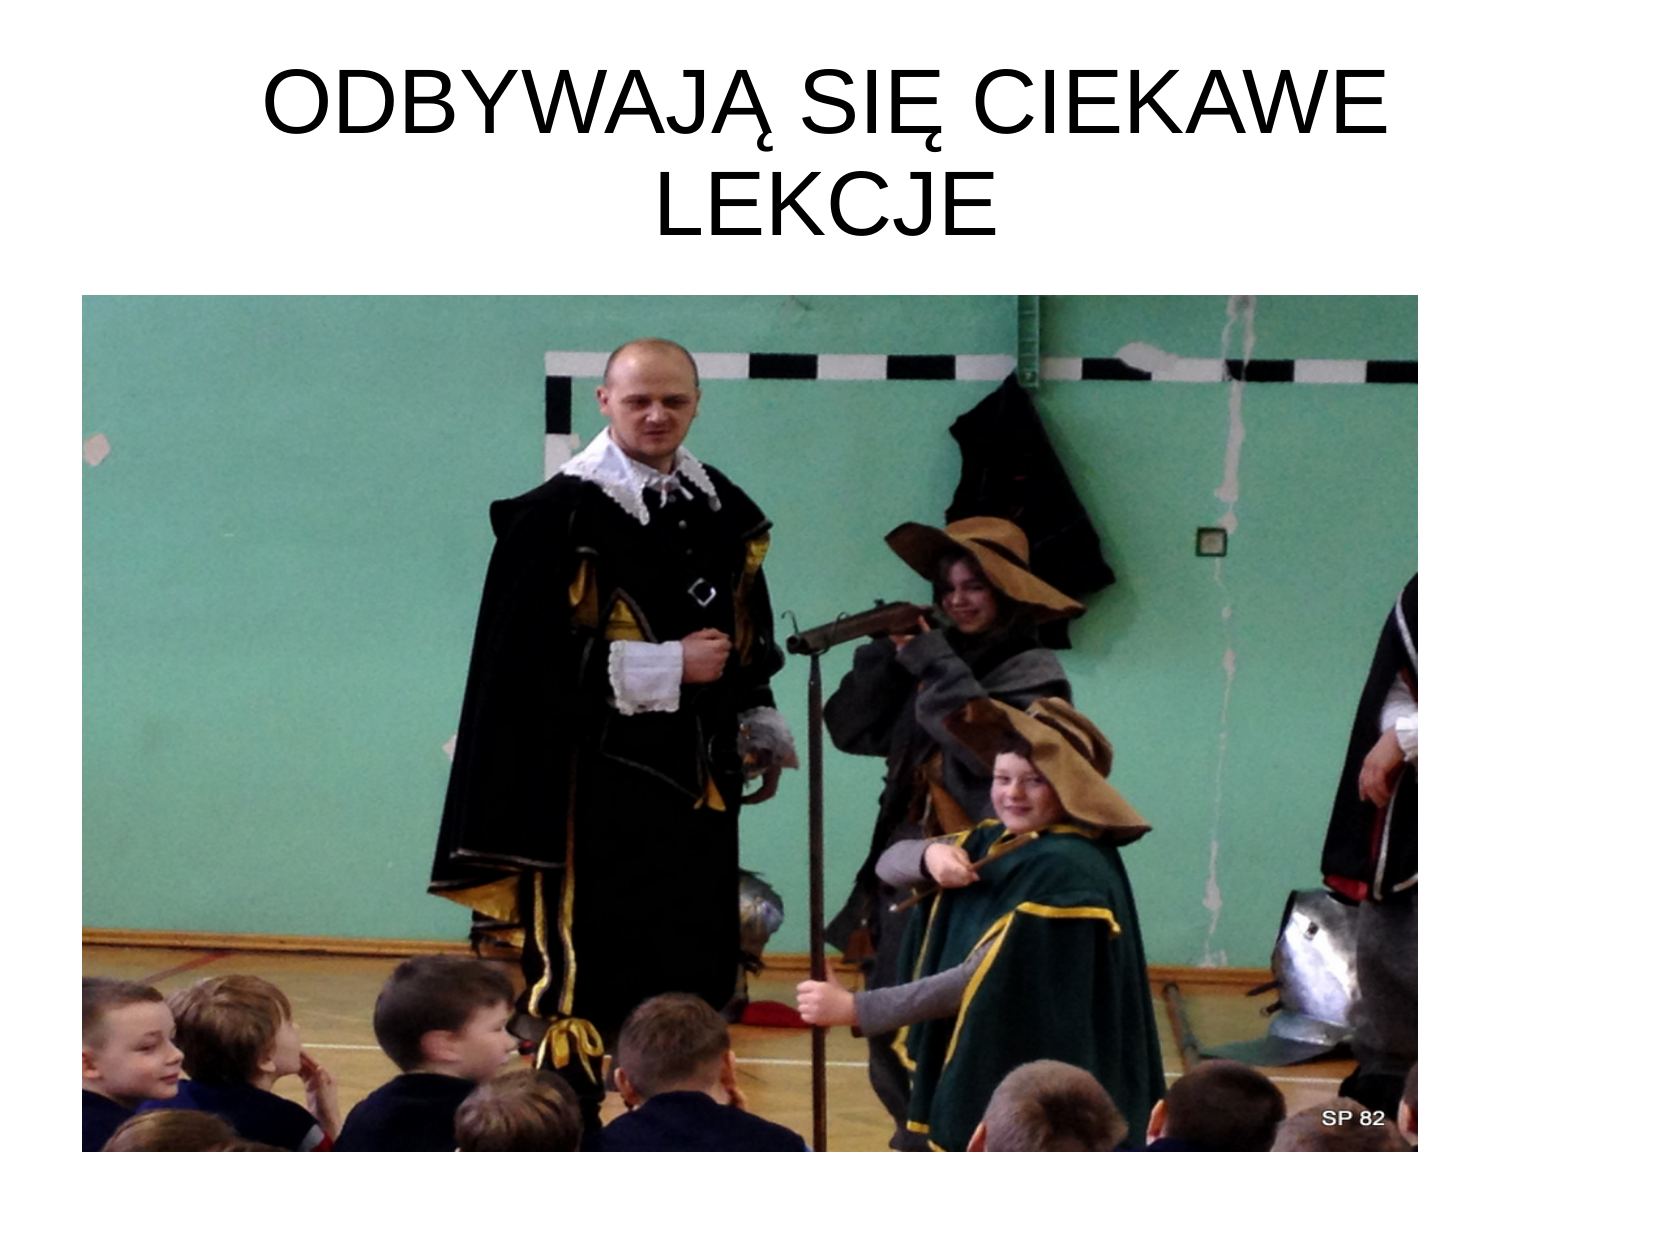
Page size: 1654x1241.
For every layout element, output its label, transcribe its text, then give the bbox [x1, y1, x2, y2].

title ODBYWAJĄ SIĘ CIEKAWE LEKCJE [82, 49, 1571, 257]
picture [82, 295, 1418, 1152]
